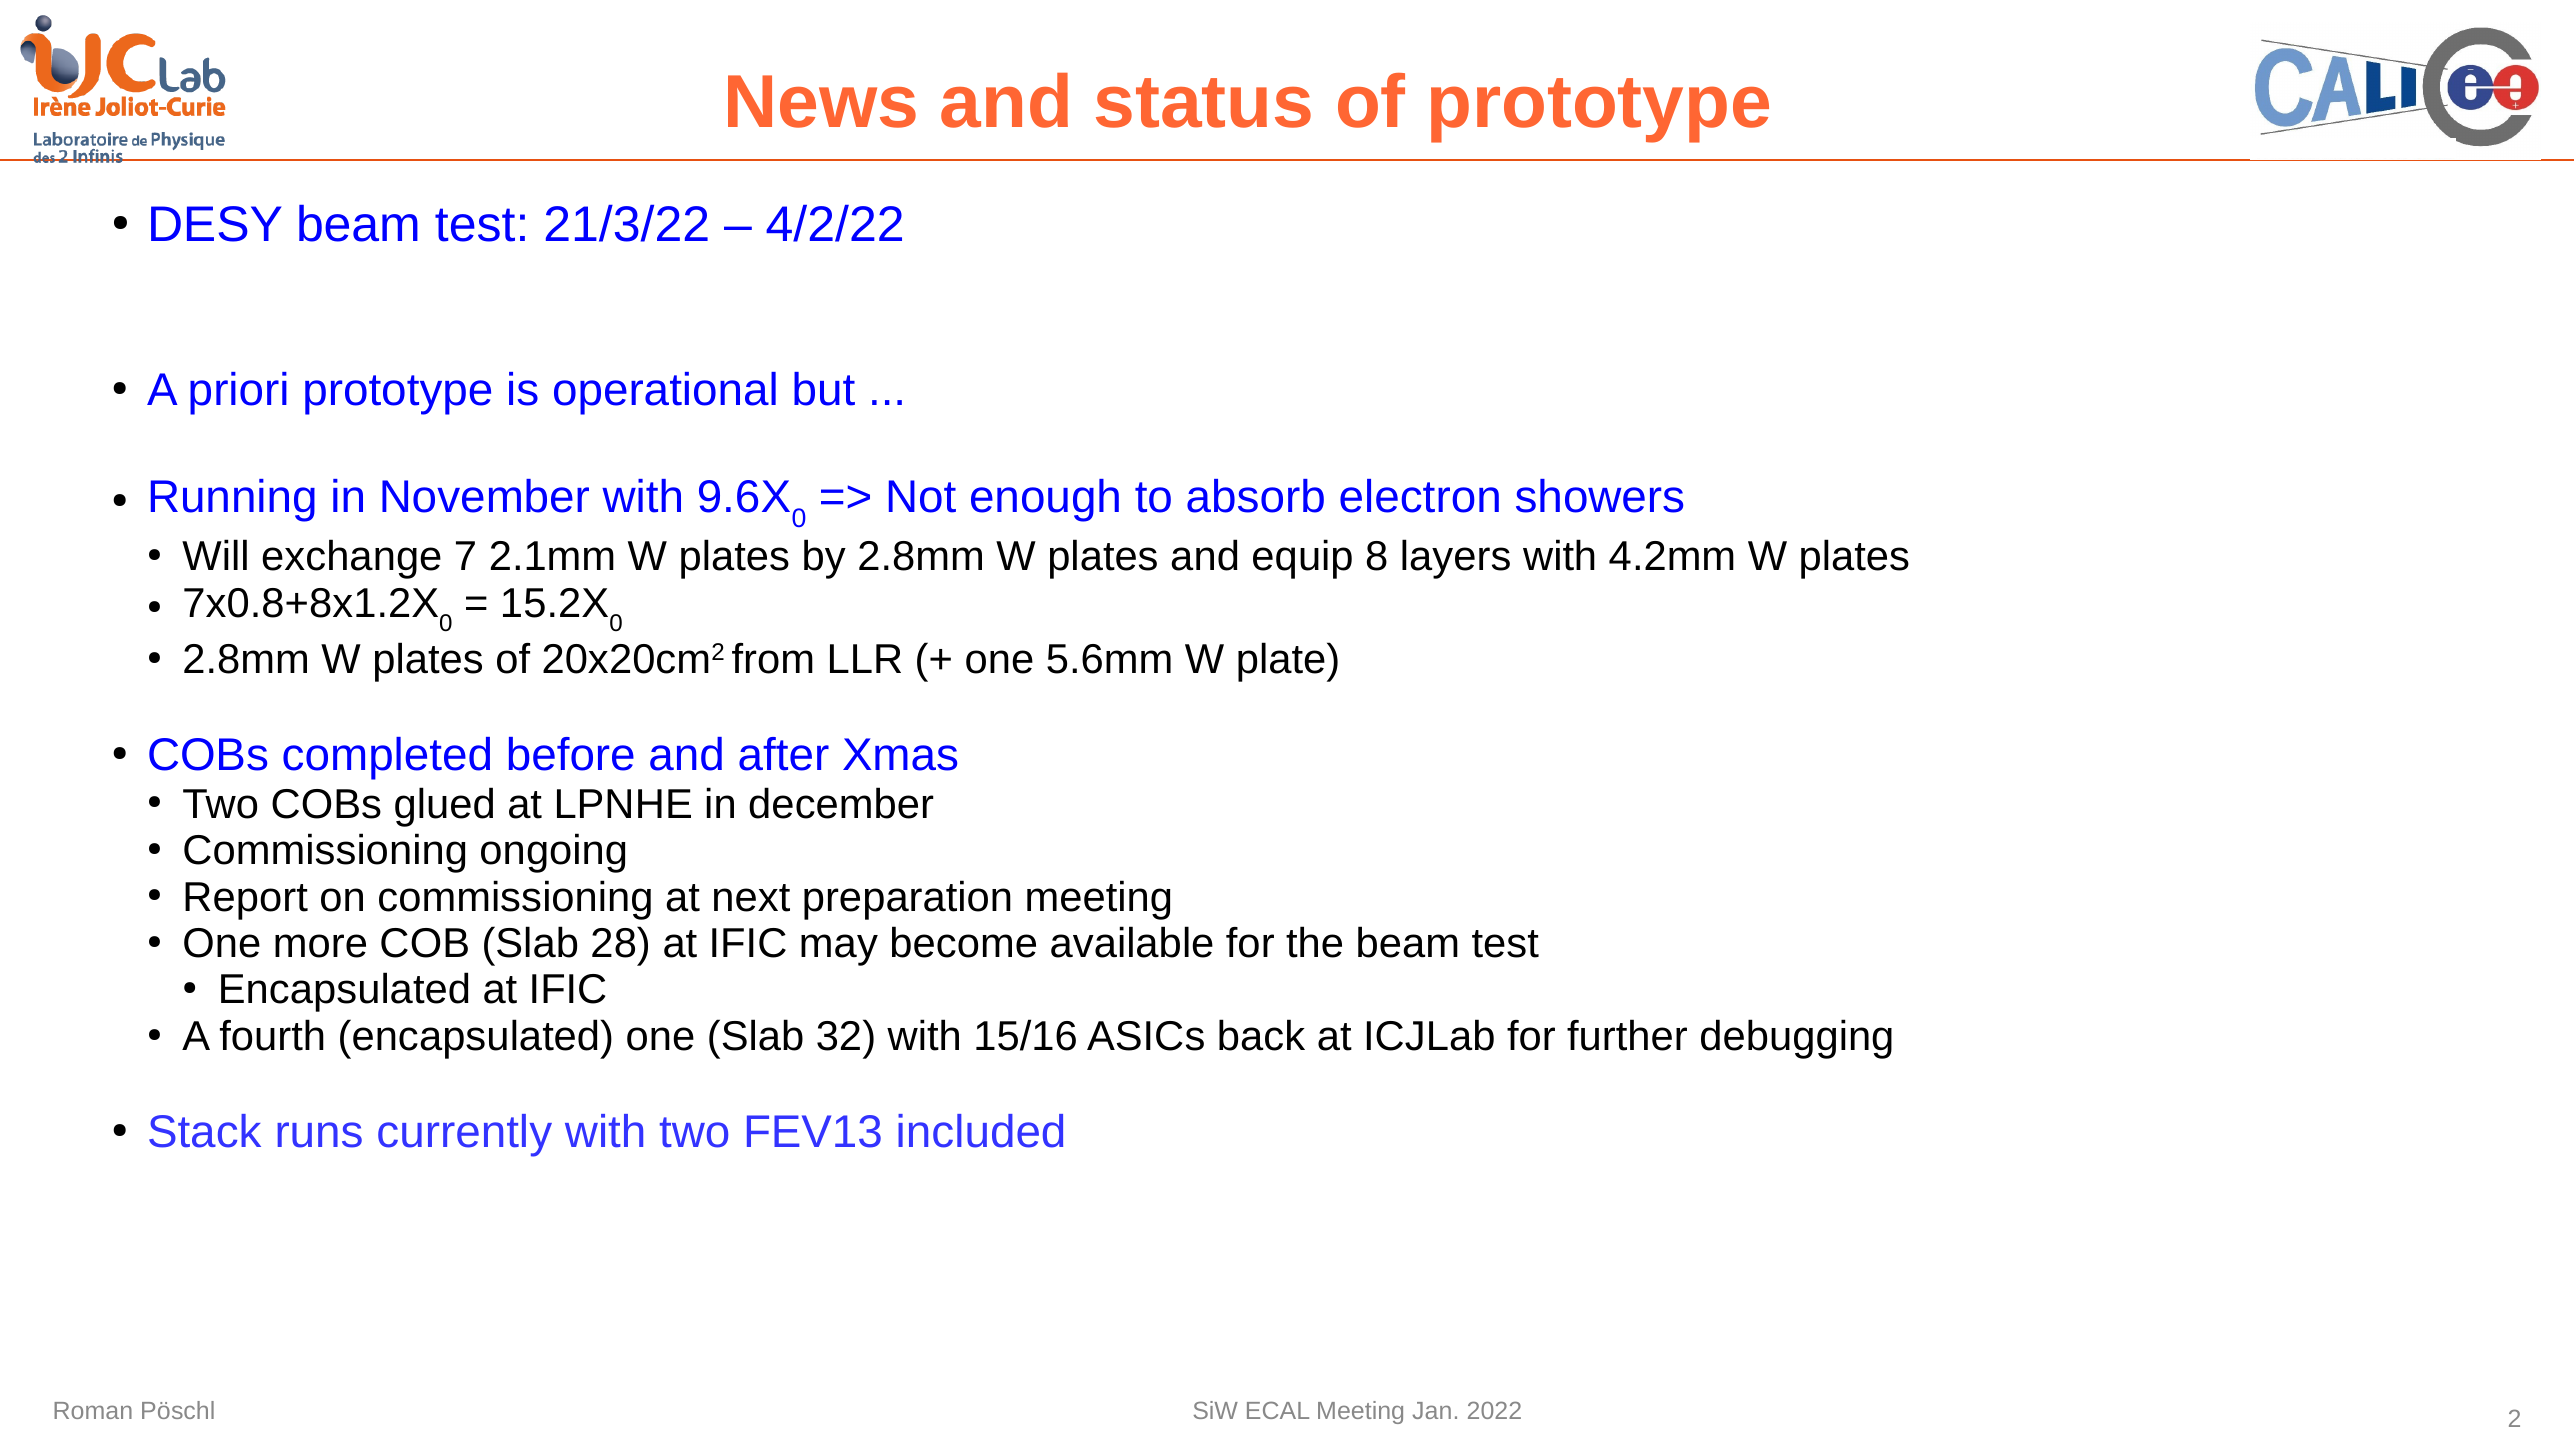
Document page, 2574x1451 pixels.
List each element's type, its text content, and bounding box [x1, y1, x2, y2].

title News and status of prototype [90, 53, 2407, 151]
picture [4, 0, 241, 178]
picture [2250, 22, 2541, 160]
text_box DESY beam test: 21/3/22 – 4/2/22 A priori prototype is operational but ... Running in November with 9.6X0 => Not enough to absorb electron showers Will exchange 7 2.1mm W plates by 2.8mm W plates and equip 8 layers with 4.2mm W plates 7x0.8+8x1.2X0 = 15.2X0 2.8mm W plates of 20x20cm2 from LLR (+ one 5.6mm W plate) COBs completed before and after Xmas Two COBs glued at LPNHE in december Commissioning ongoing Report on commissioning at next preparation meeting One more COB (Slab 28) at IFIC may become available for the beam test Encapsulated at IFIC A fourth (encapsulated) one (Slab 32) with 15/16 ASICs back at ICJLab for further debugging Stack runs currently with two FEV13 included [96, 142, 2164, 1439]
